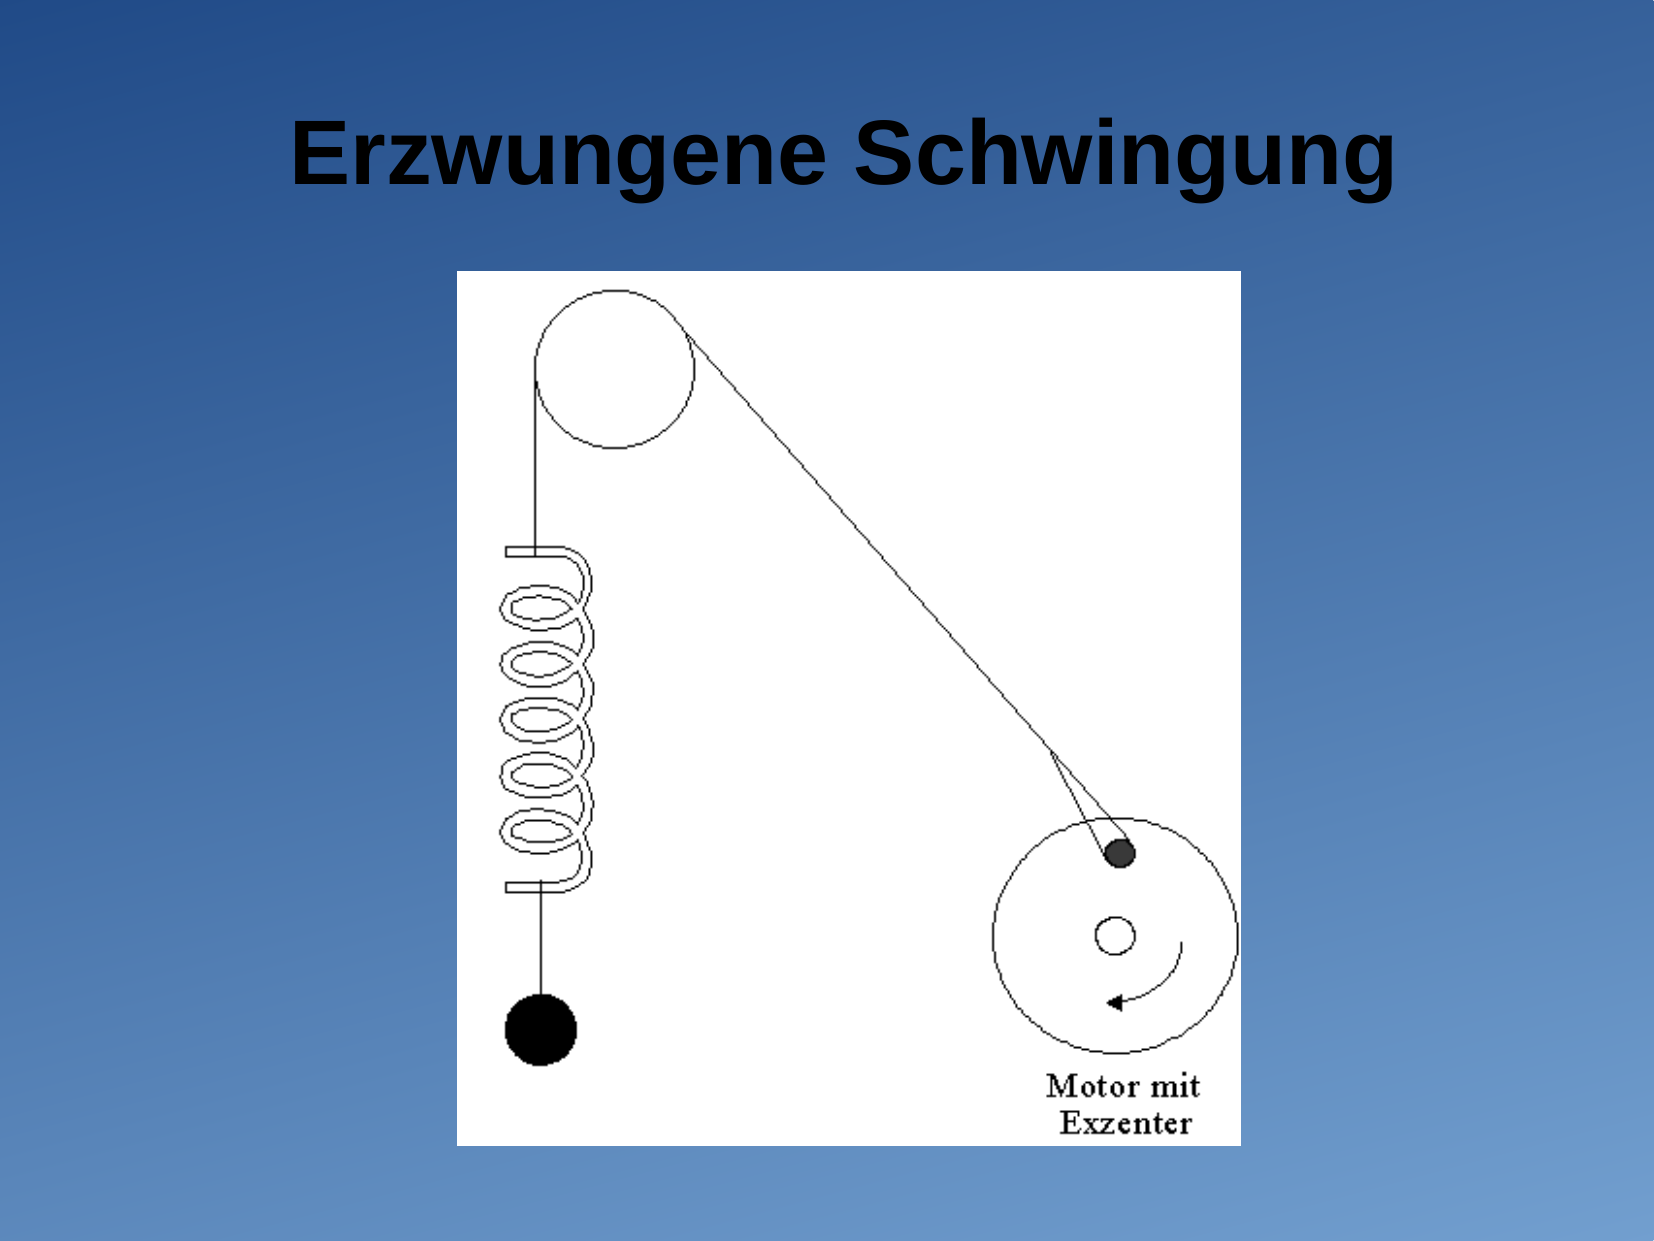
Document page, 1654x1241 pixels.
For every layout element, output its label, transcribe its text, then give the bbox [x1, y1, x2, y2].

title Erzwungene Schwingung [82, 49, 1571, 257]
picture [457, 271, 1241, 1146]
